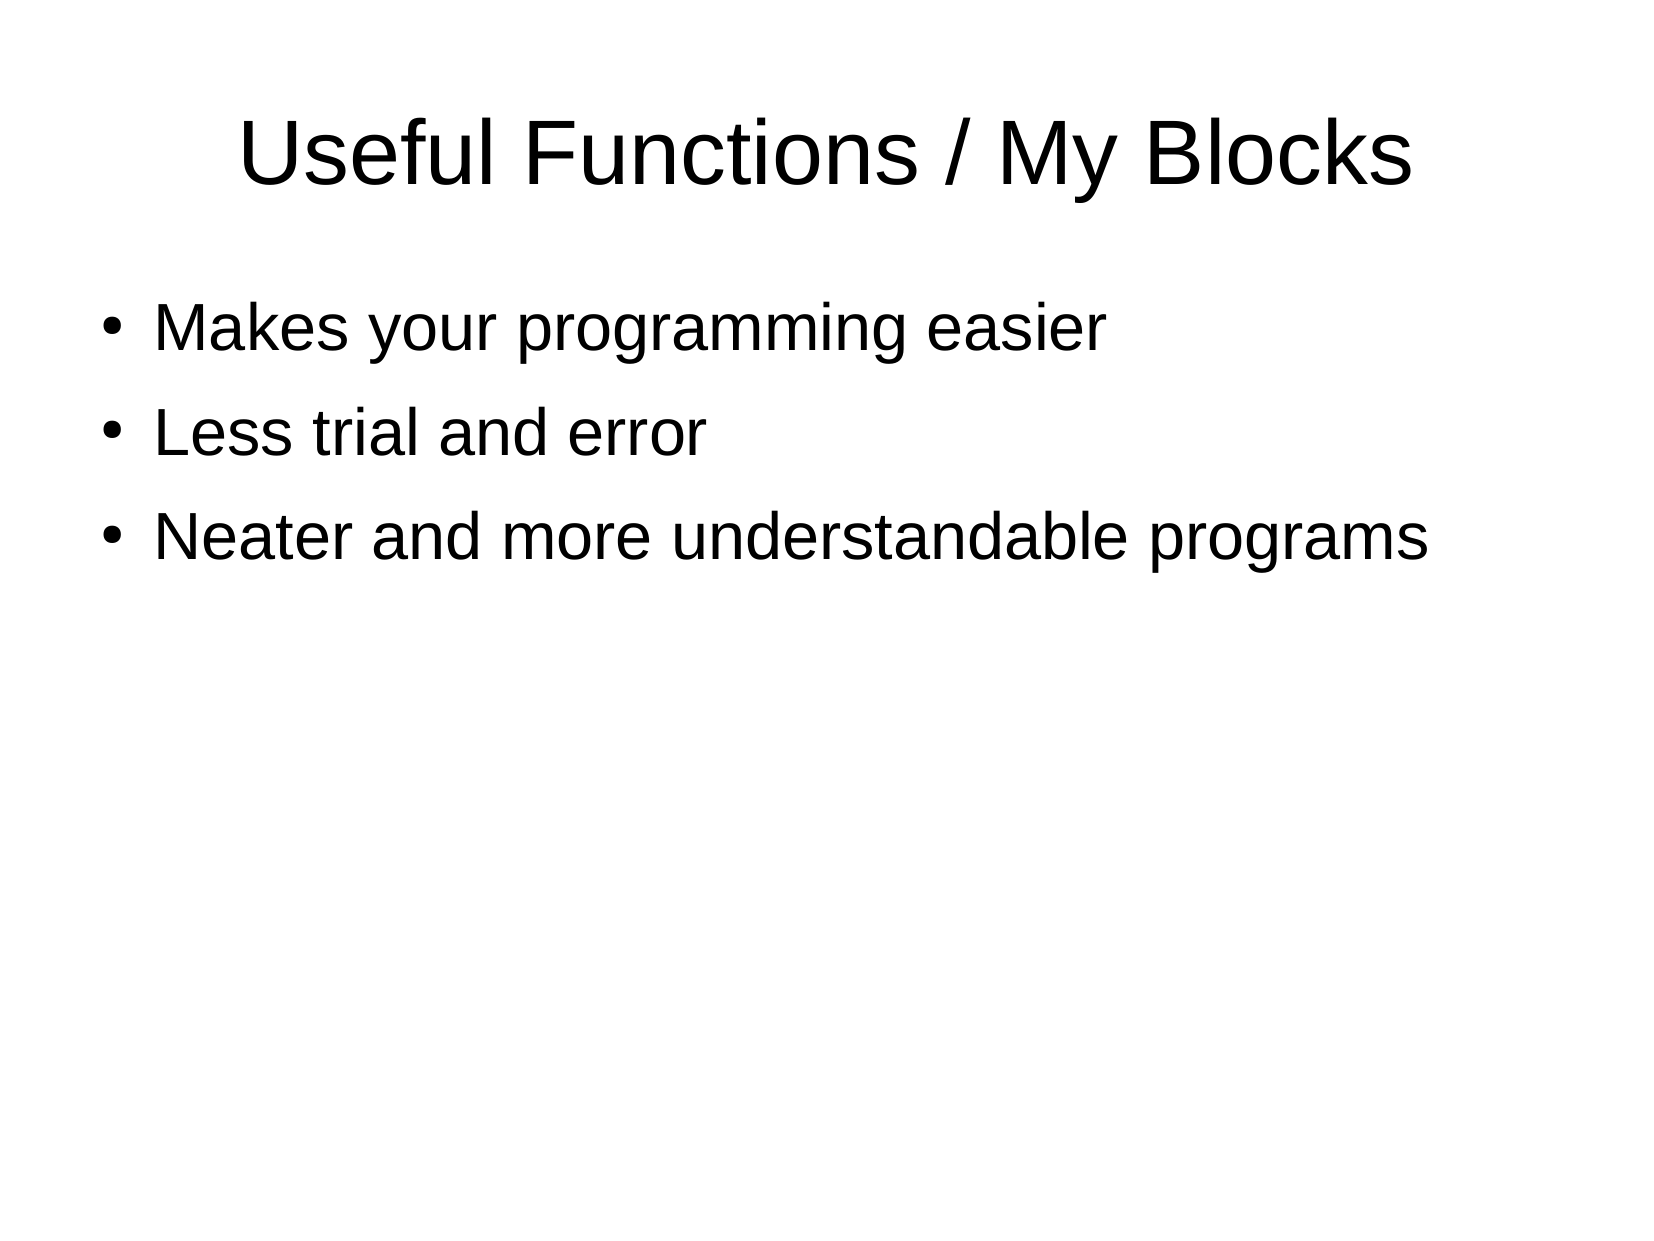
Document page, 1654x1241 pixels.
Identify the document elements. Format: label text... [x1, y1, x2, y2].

title Useful Functions / My Blocks [82, 49, 1571, 257]
list Makes your programming easier Less trial and error Neater and more understandable programs [82, 290, 1571, 1111]
